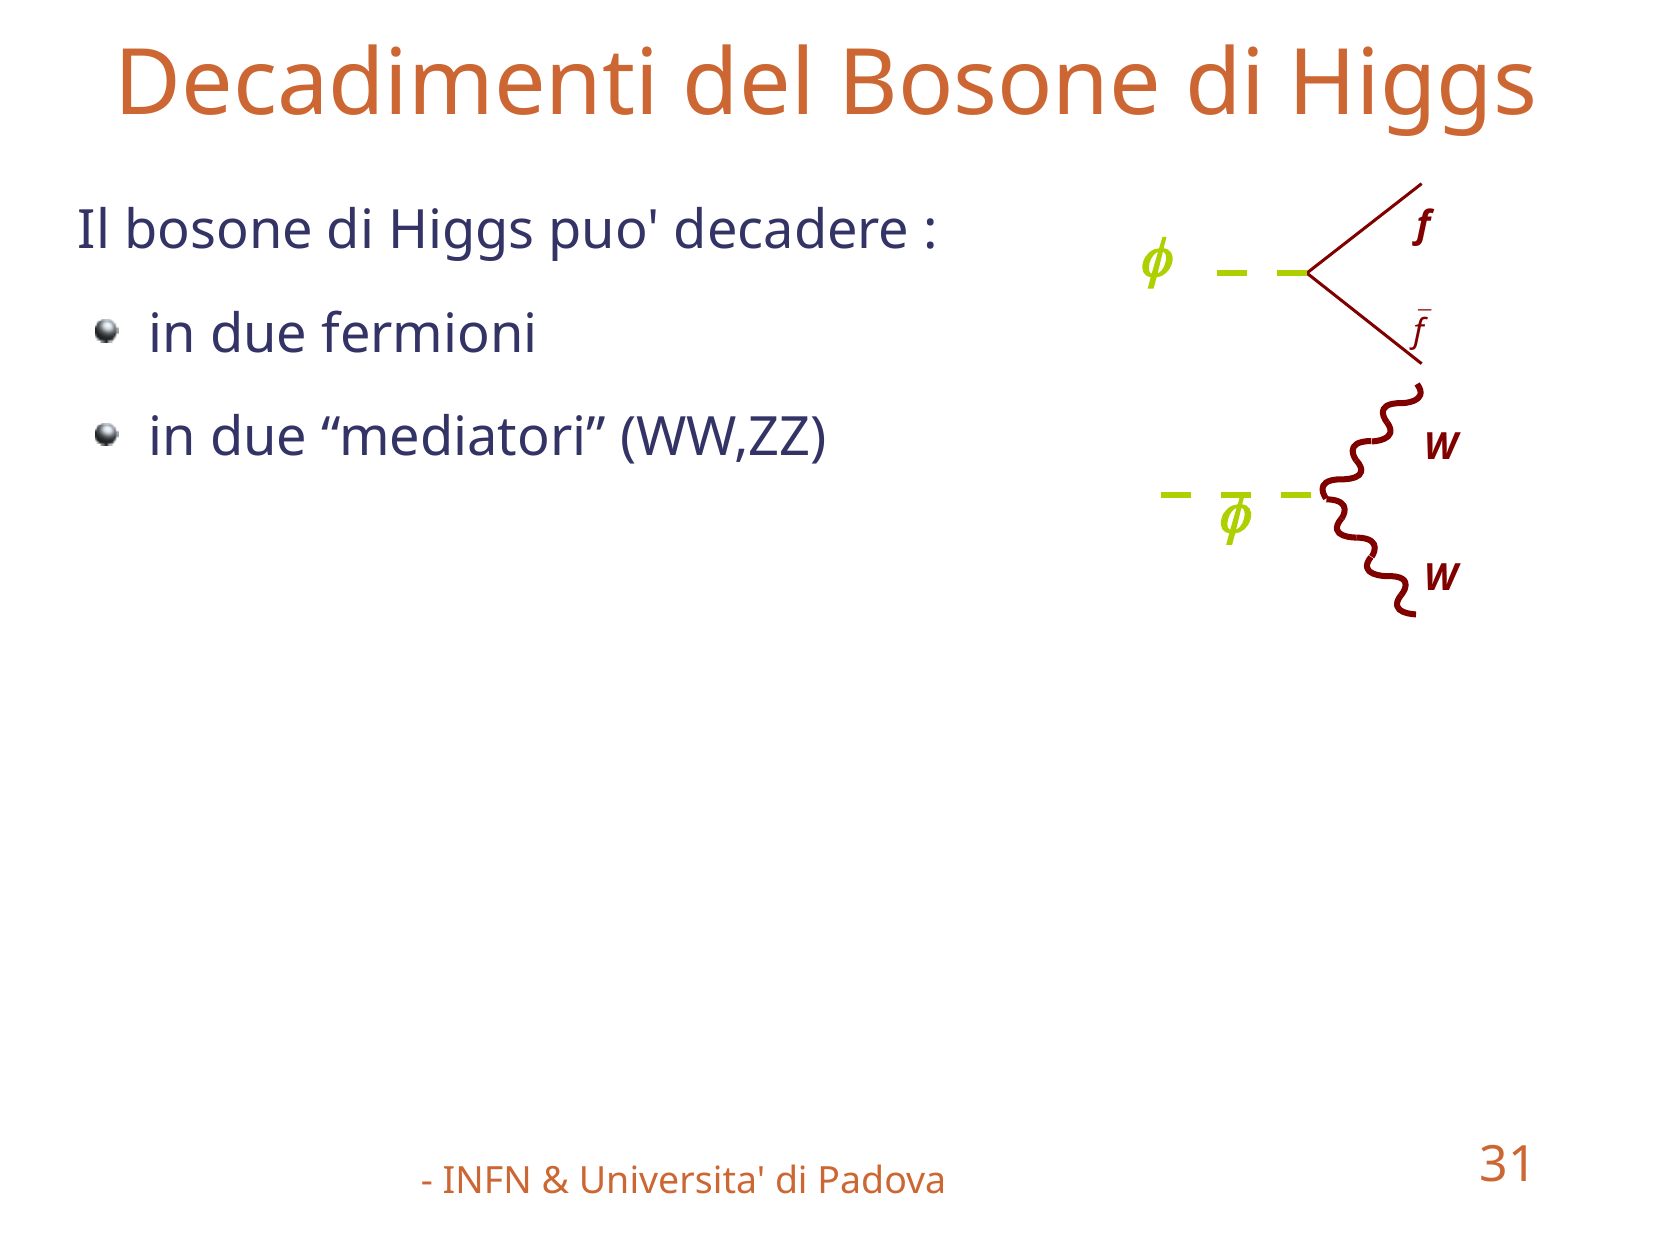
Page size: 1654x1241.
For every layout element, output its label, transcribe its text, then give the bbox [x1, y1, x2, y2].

text_box W [1409, 543, 1469, 626]
text_box f [1202, 484, 1263, 588]
title Decadimenti del Bosone di Higgs [41, 10, 1613, 148]
text_box f [1124, 228, 1185, 320]
chart [1407, 307, 1438, 364]
text_box W [1409, 412, 1469, 495]
text_box f [1401, 190, 1447, 264]
list Il bosone di Higgs puo' decadere : in due fermioni in due “mediatori” (WW,ZZ) [77, 190, 1566, 1098]
